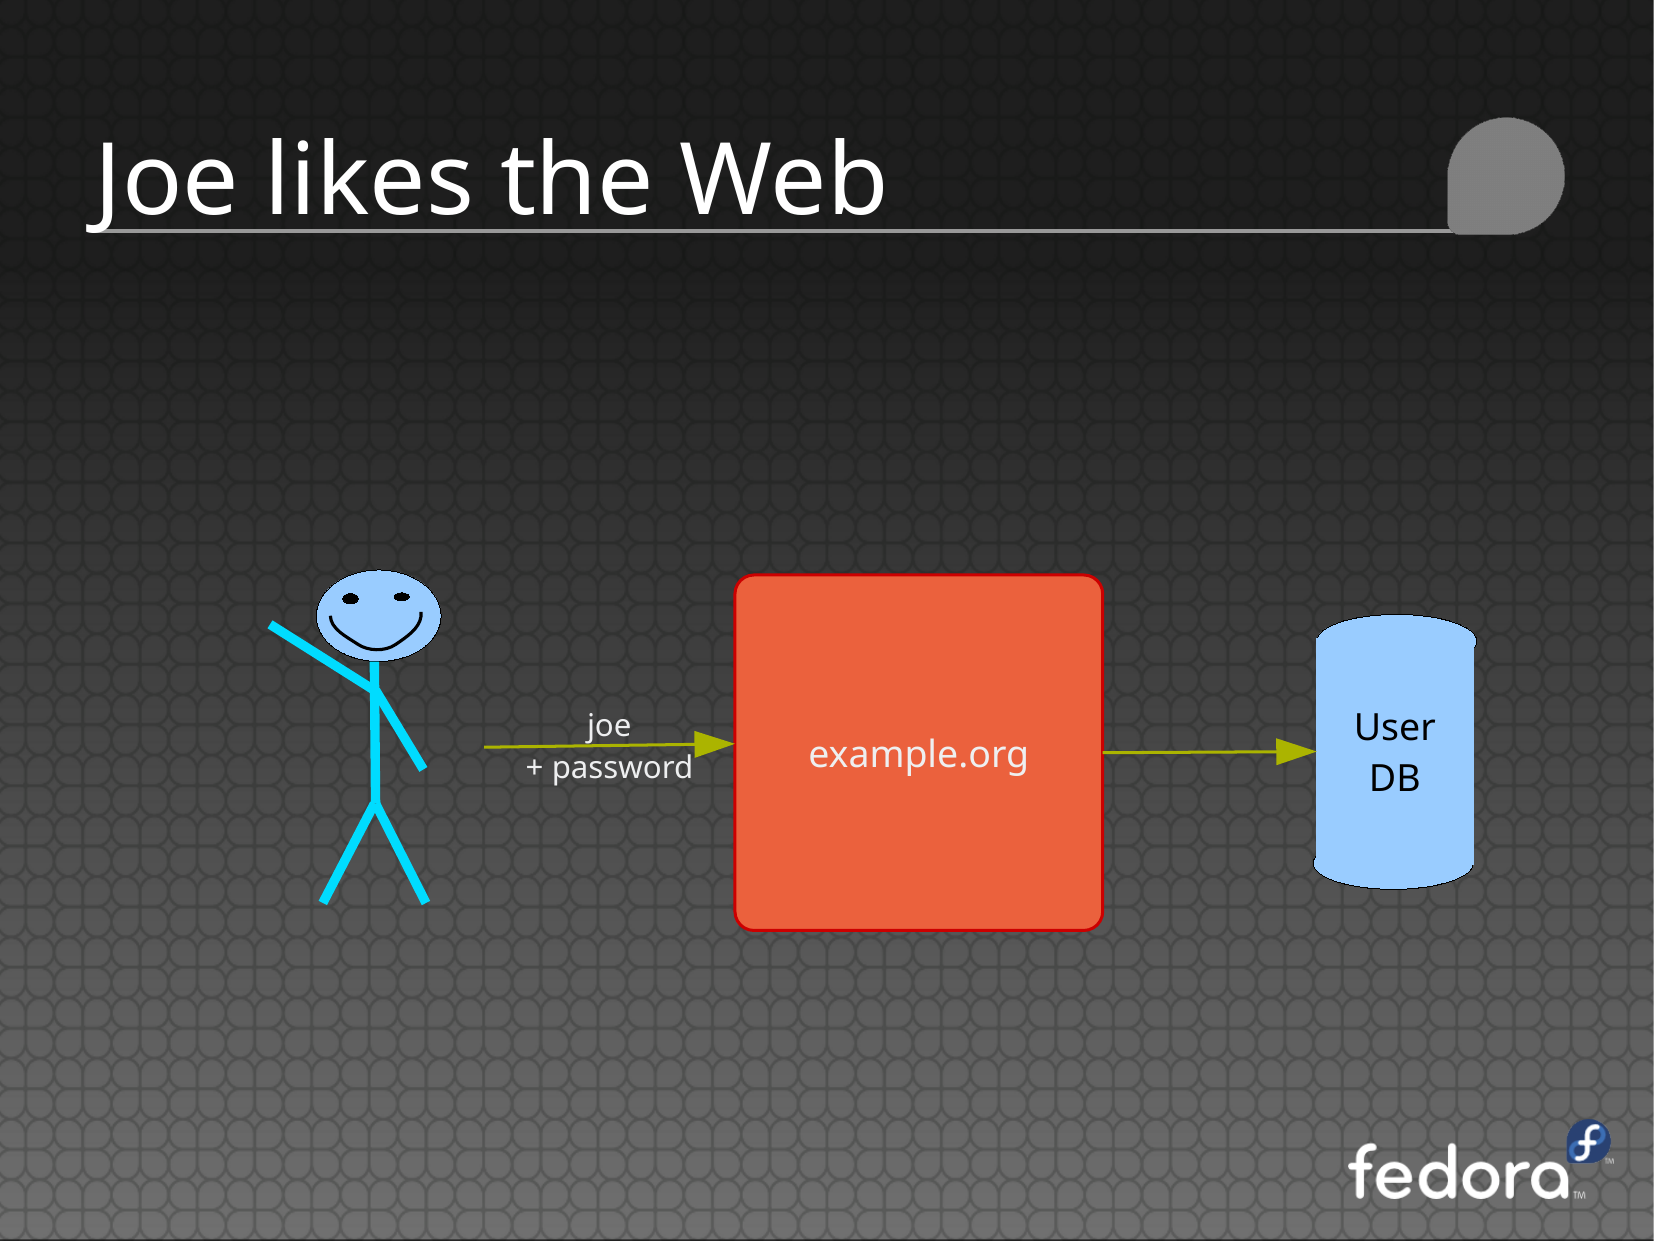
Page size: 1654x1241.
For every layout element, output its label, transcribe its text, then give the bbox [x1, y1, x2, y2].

text_box [1317, 614, 1477, 648]
text_box [1313, 856, 1473, 890]
title Joe likes the Web [94, 100, 1426, 251]
text_box example.org [734, 574, 1103, 931]
picture [0, 0, 1654, 1241]
text_box [316, 569, 442, 662]
text_box User DB [1316, 638, 1474, 865]
